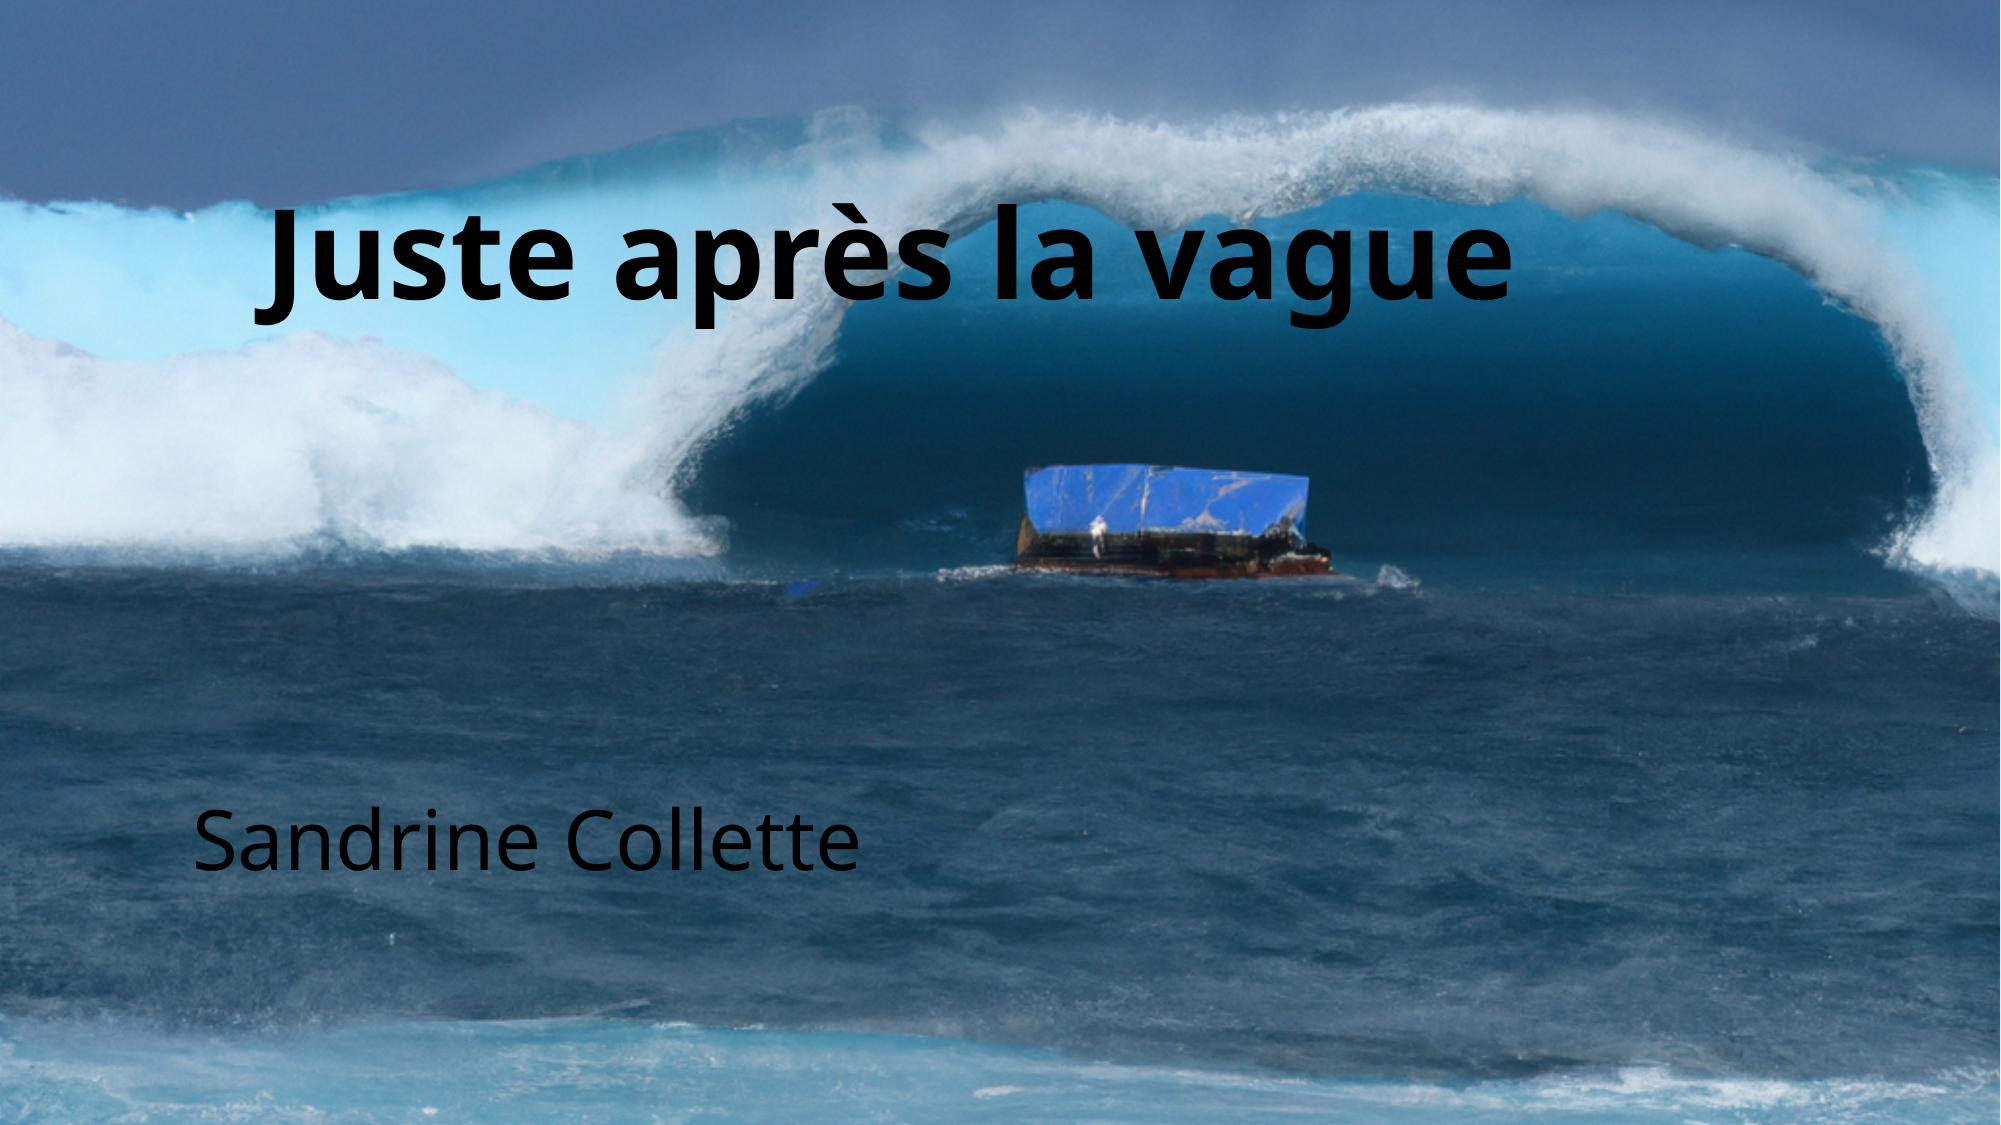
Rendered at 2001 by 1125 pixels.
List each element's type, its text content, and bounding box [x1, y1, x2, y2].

title Juste après la vague [249, 184, 1750, 576]
subtitle Sandrine Collette [177, 791, 1678, 1063]
picture [0, 0, 2001, 1125]
